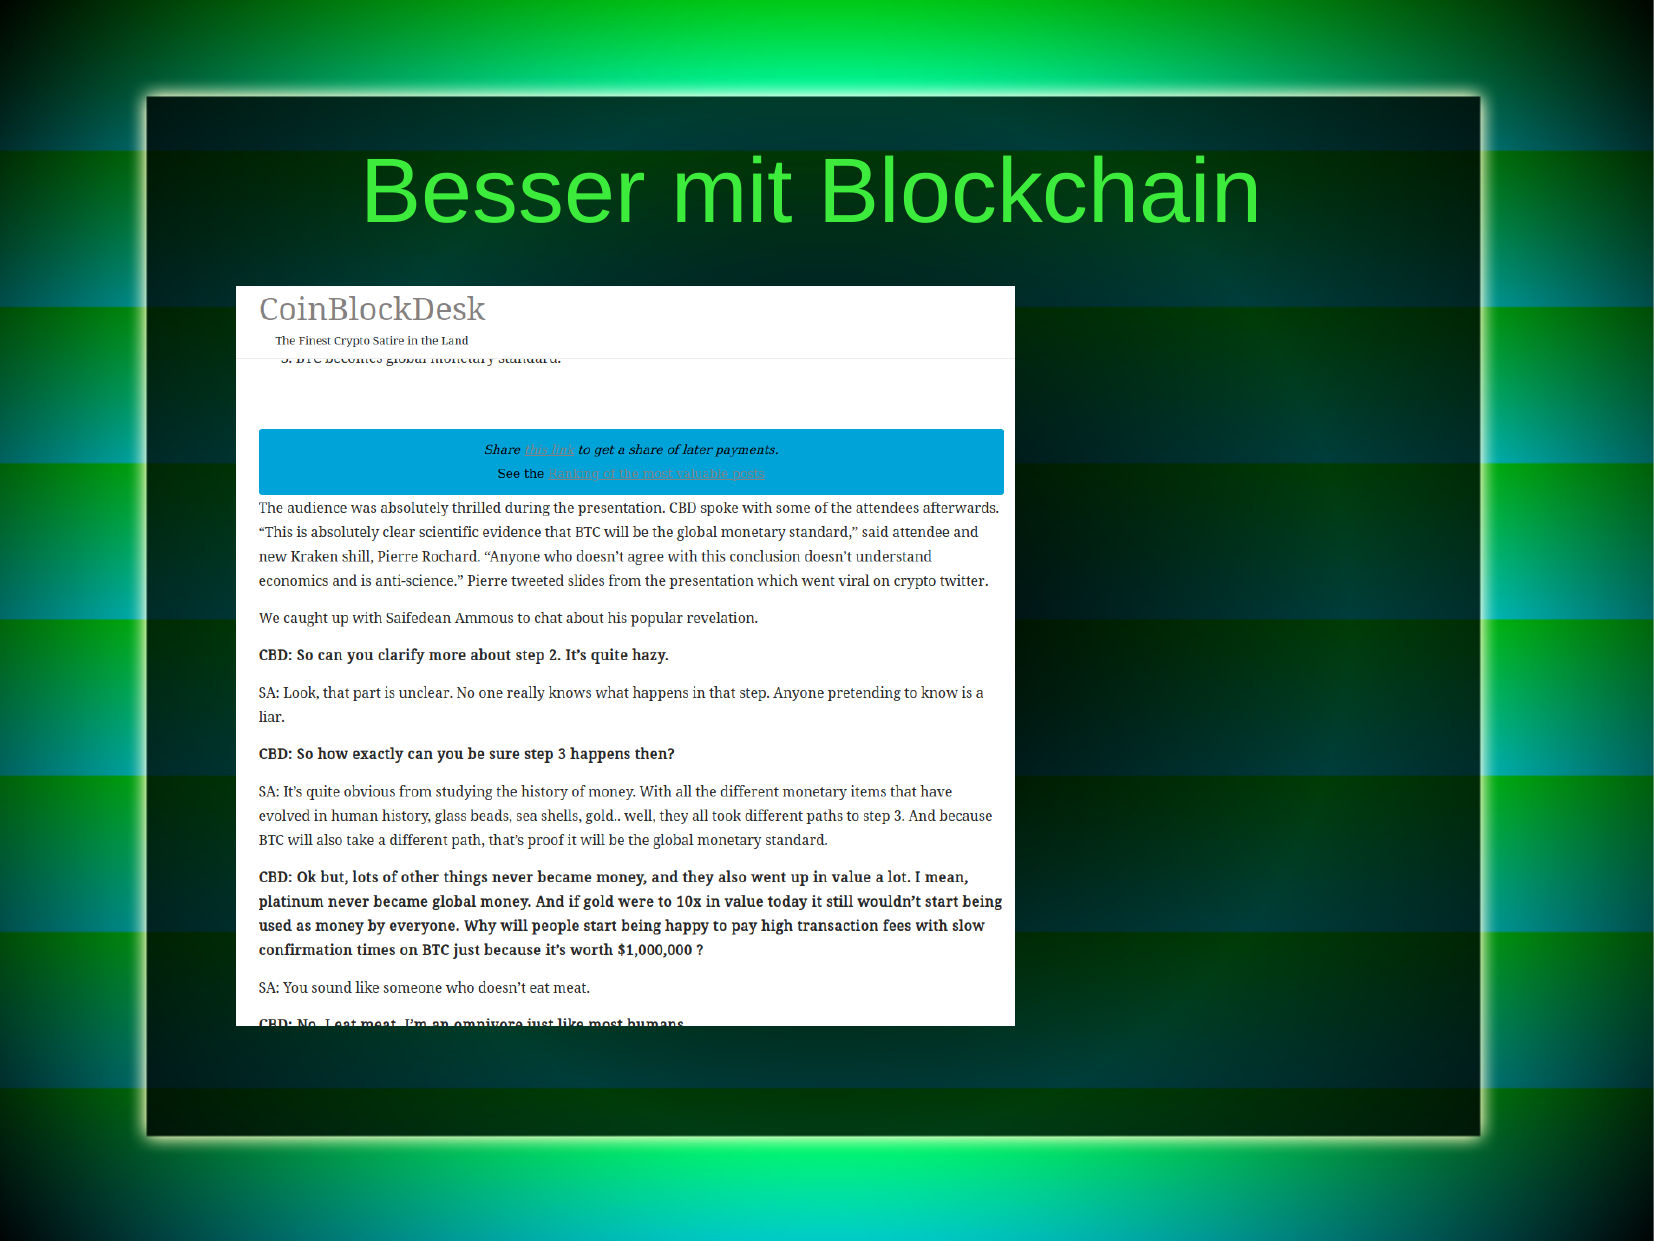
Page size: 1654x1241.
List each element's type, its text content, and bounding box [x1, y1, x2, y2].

picture [0, 0, 1654, 1241]
title Besser mit Blockchain [147, 94, 1477, 287]
